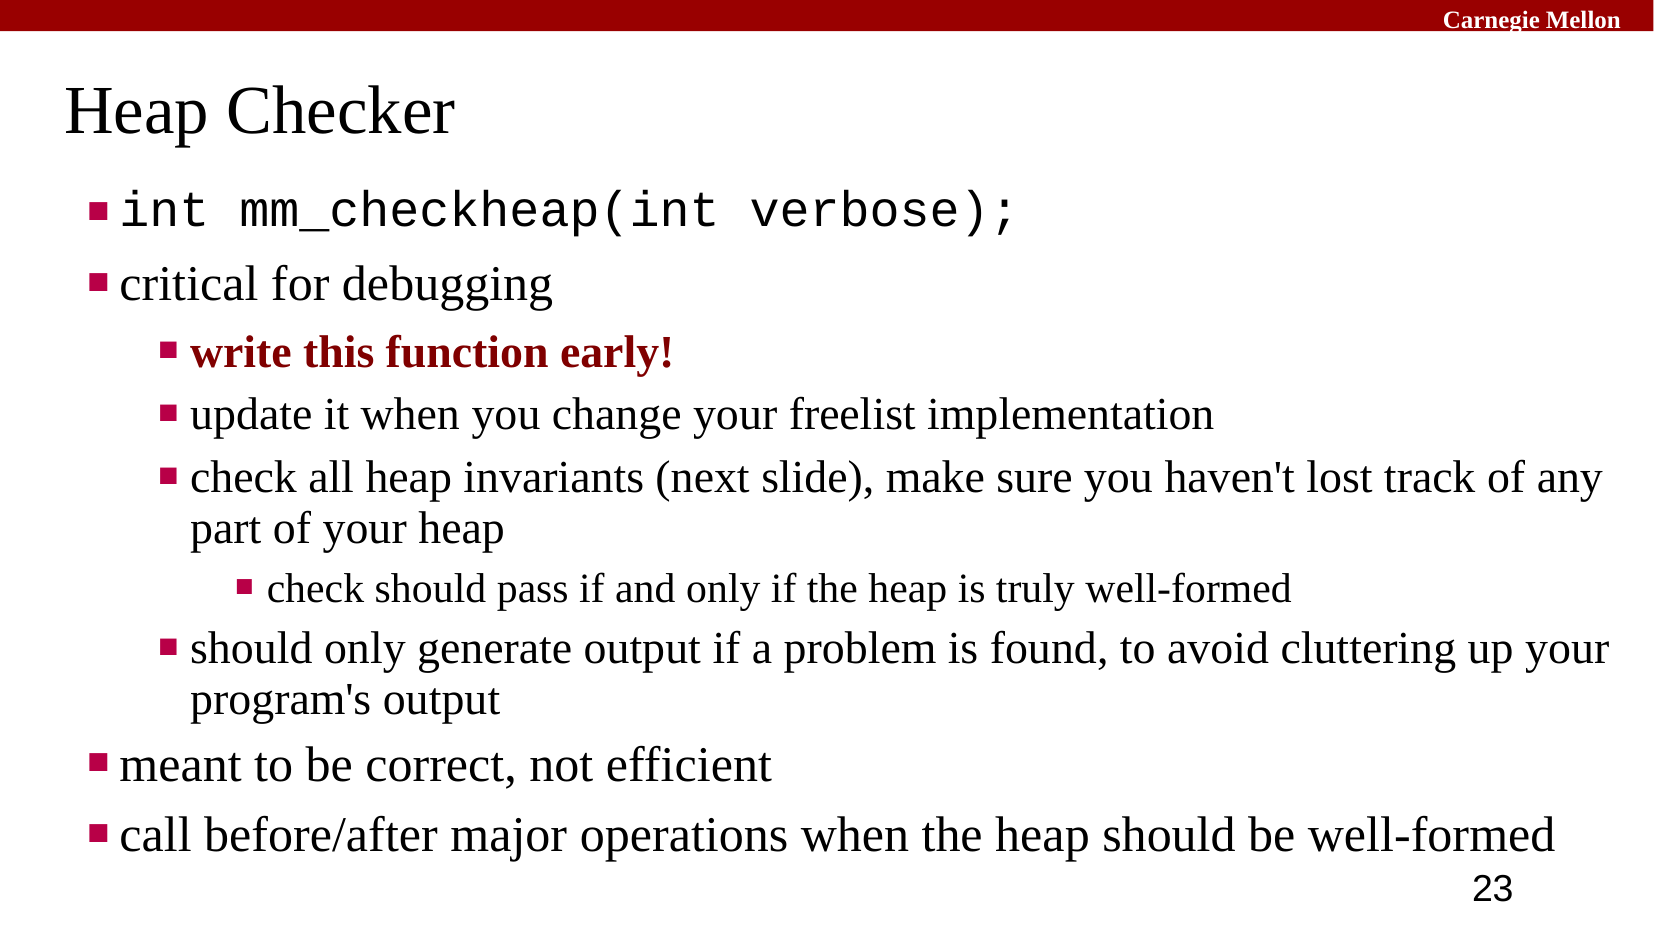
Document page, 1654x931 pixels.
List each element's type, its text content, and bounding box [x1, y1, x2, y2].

list int mm_checkheap(int verbose); critical for debugging write this function early! update it when you change your freelist implementation check all heap invariants (next slide), make sure you haven't lost track of any part of your heap check should pass if and only if the heap is truly well-formed should only generate output if a problem is found, to avoid cluttering up your program's output meant to be correct, not efficient call before/after major operations when the heap should be well-formed [71, 184, 1636, 886]
title Heap Checker [64, 58, 1576, 163]
